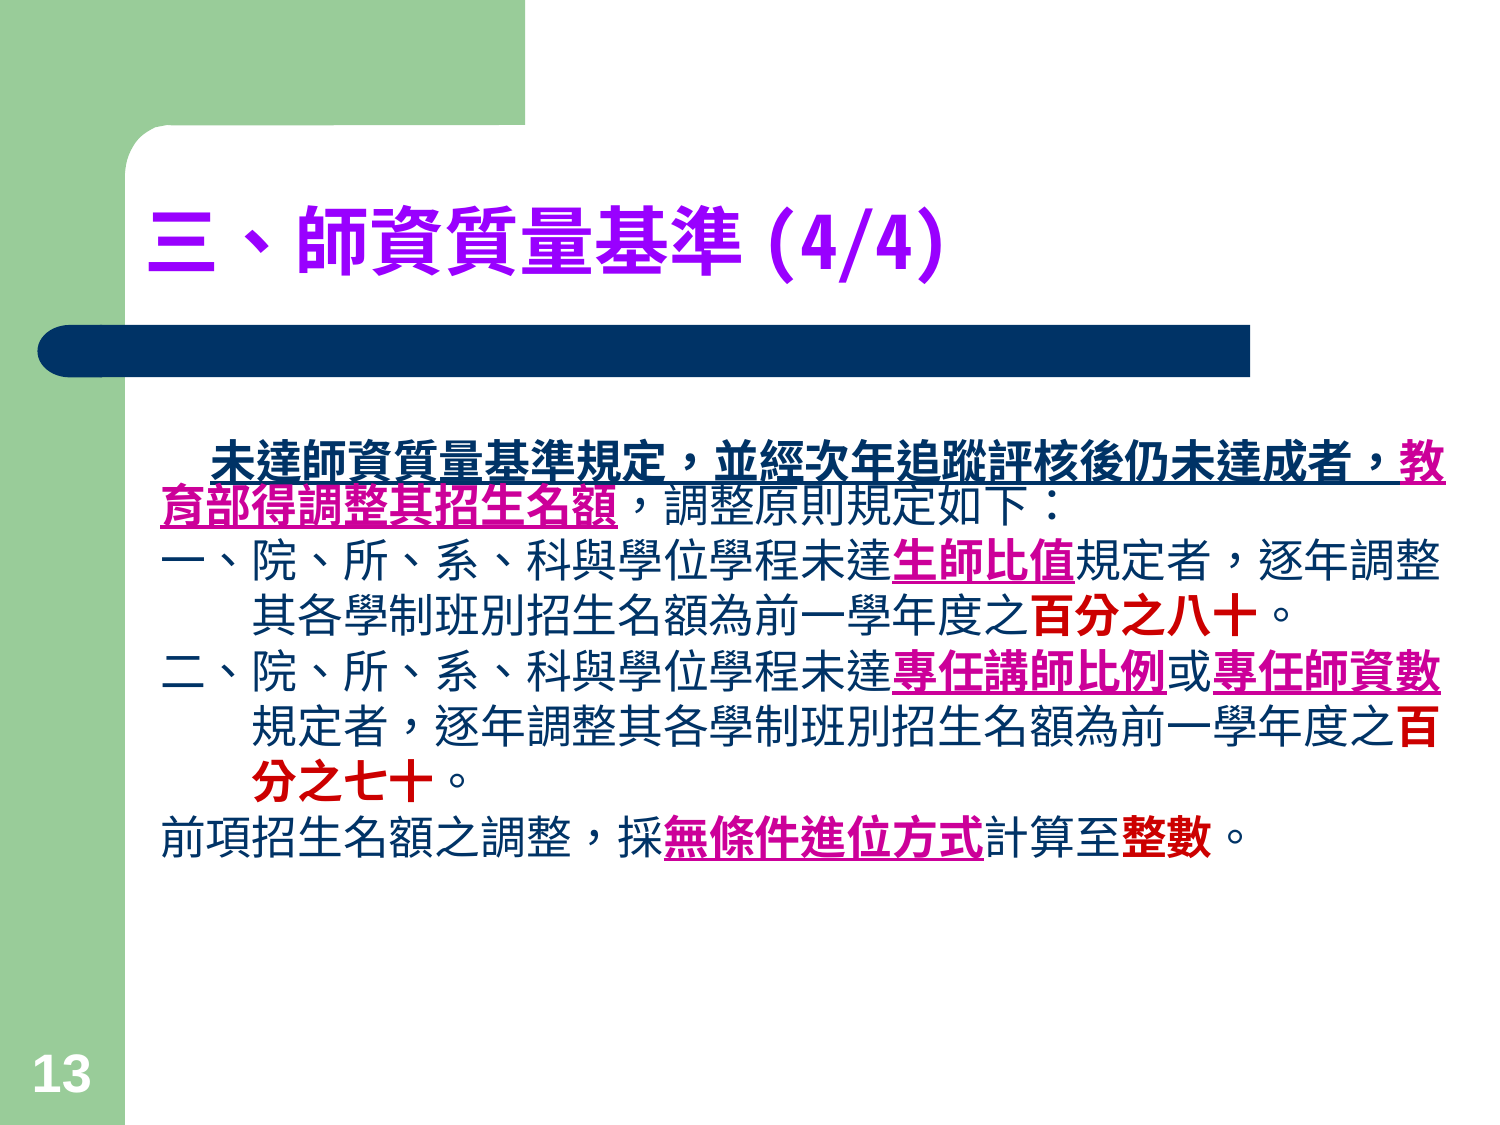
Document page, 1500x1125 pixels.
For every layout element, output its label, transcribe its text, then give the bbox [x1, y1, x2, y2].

list 未達師資質量基準規定，並經次年追蹤評核後仍未達成者，教育部得調整其招生名額，調整原則規定如下： 一、院、所、系、科與學位學程未達生師比值規定者，逐年調整 其各學制班別招生名額為前一學年度之百分之八十。 二、院、所、系、科與學位學程未達專任講師比例或專任師資數 規定者，逐年調整其各學制班別招生名額為前一學年度之百 分之七十。 前項招生名額之調整，採無條件進位方式計算至整數。 [123, 428, 1471, 1125]
title 三、師資質量基準(4/4) [136, 136, 1414, 301]
